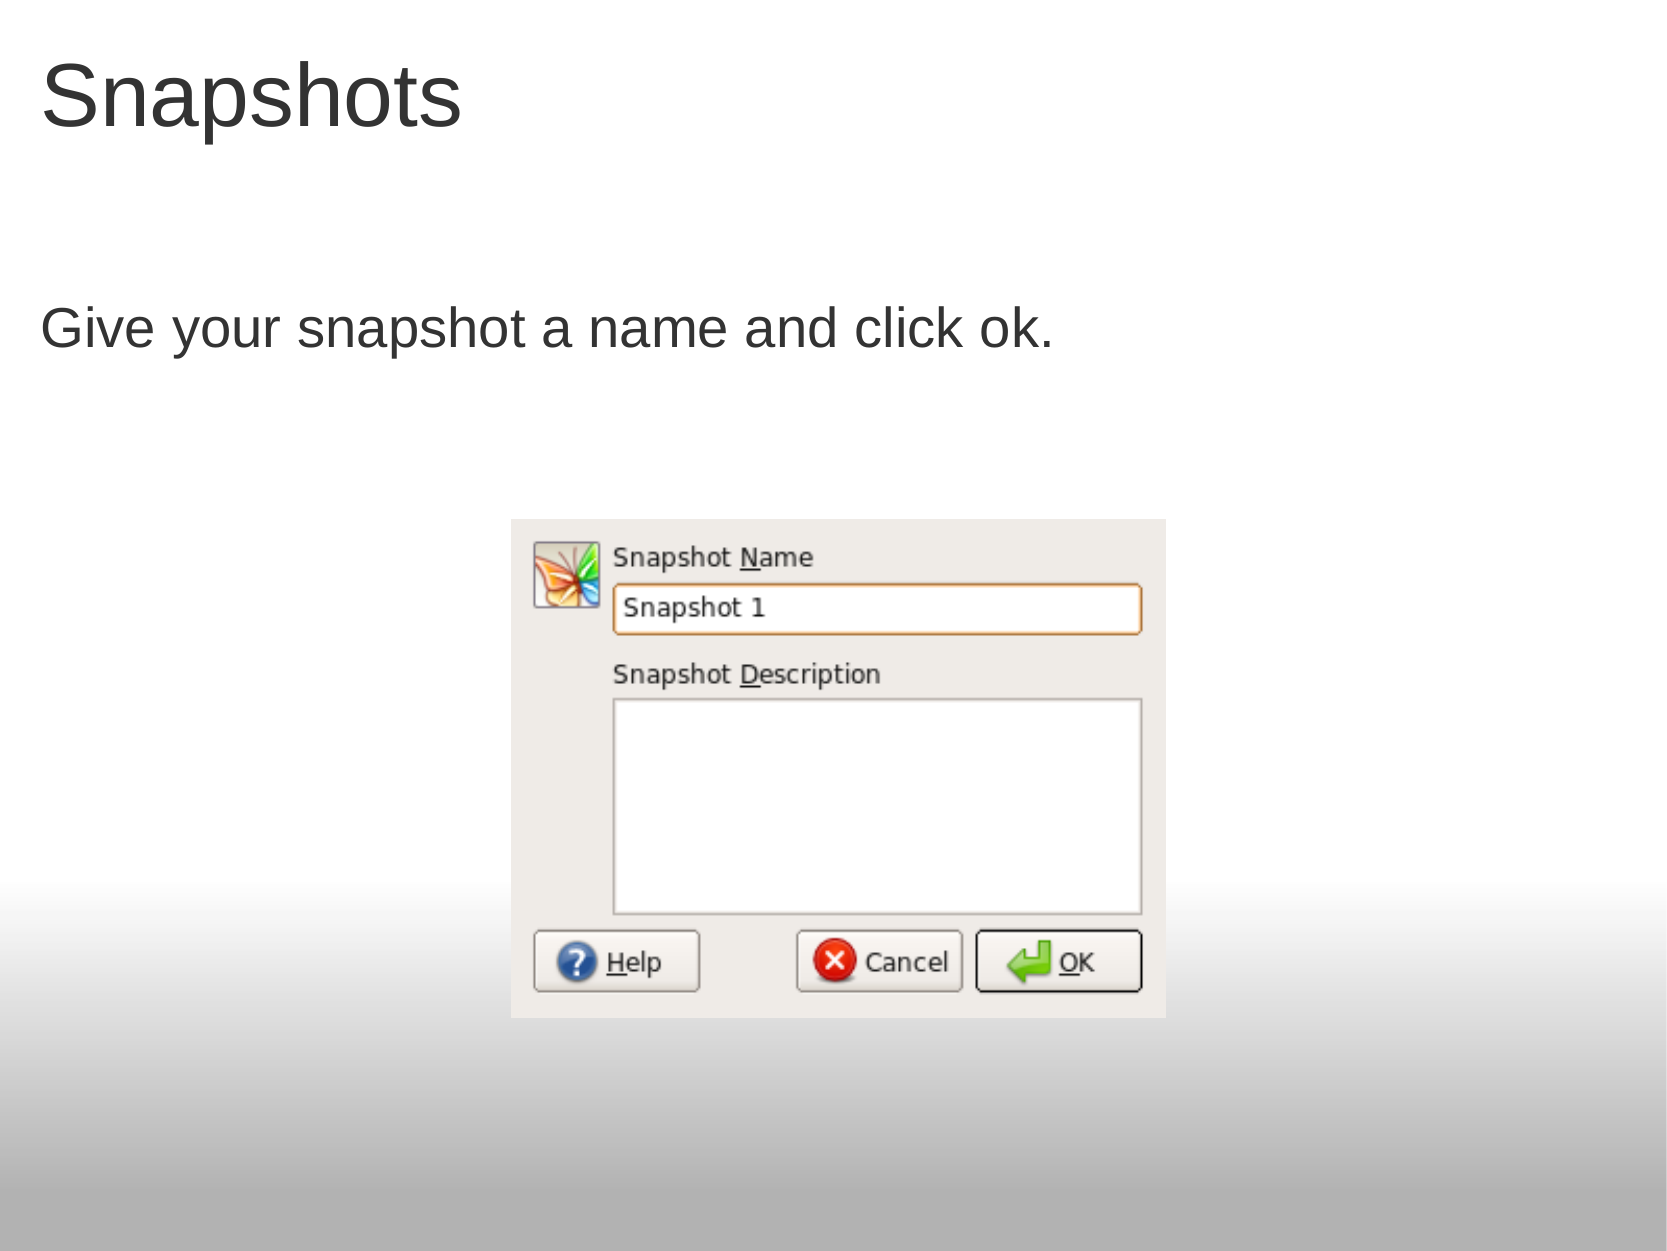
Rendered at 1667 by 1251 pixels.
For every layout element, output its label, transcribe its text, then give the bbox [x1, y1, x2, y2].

list Give your snapshot a name and click ok. [40, 300, 1627, 1201]
title Snapshots [40, 50, 1627, 201]
picture [0, 0, 1667, 1251]
